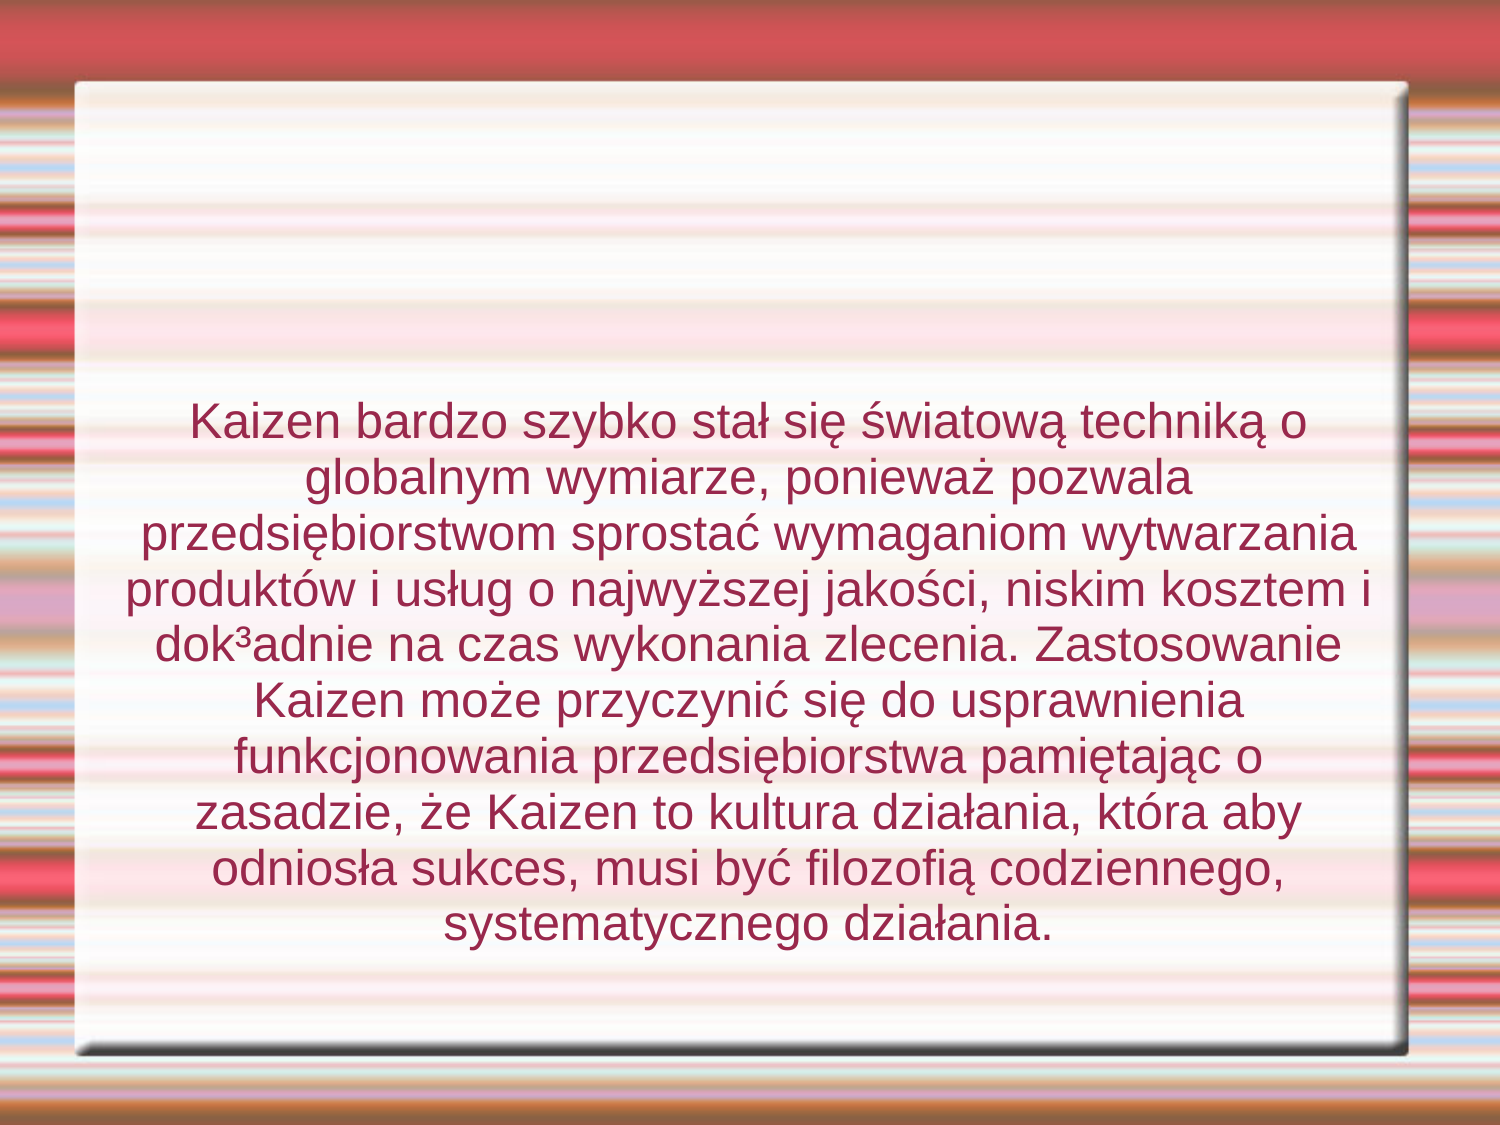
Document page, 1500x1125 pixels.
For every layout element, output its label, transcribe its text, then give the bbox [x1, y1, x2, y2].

picture [0, 0, 1500, 1125]
subtitle Kaizen bardzo szybko stał się światową techniką o globalnym wymiarze, ponieważ pozwala przedsiębiorstwom sprostać wymaganiom wytwarzania produktów i usług o najwyższej jakości, niskim kosztem i dok³adnie na czas wykonania zlecenia. Zastosowanie Kaizen może przyczynić się do usprawnienia funkcjonowania przedsiębiorstwa pamiętając o zasadzie, że Kaizen to kultura działania, która aby odniosła sukces, musi być filozofią codziennego, systematycznego działania. [122, 318, 1376, 1027]
